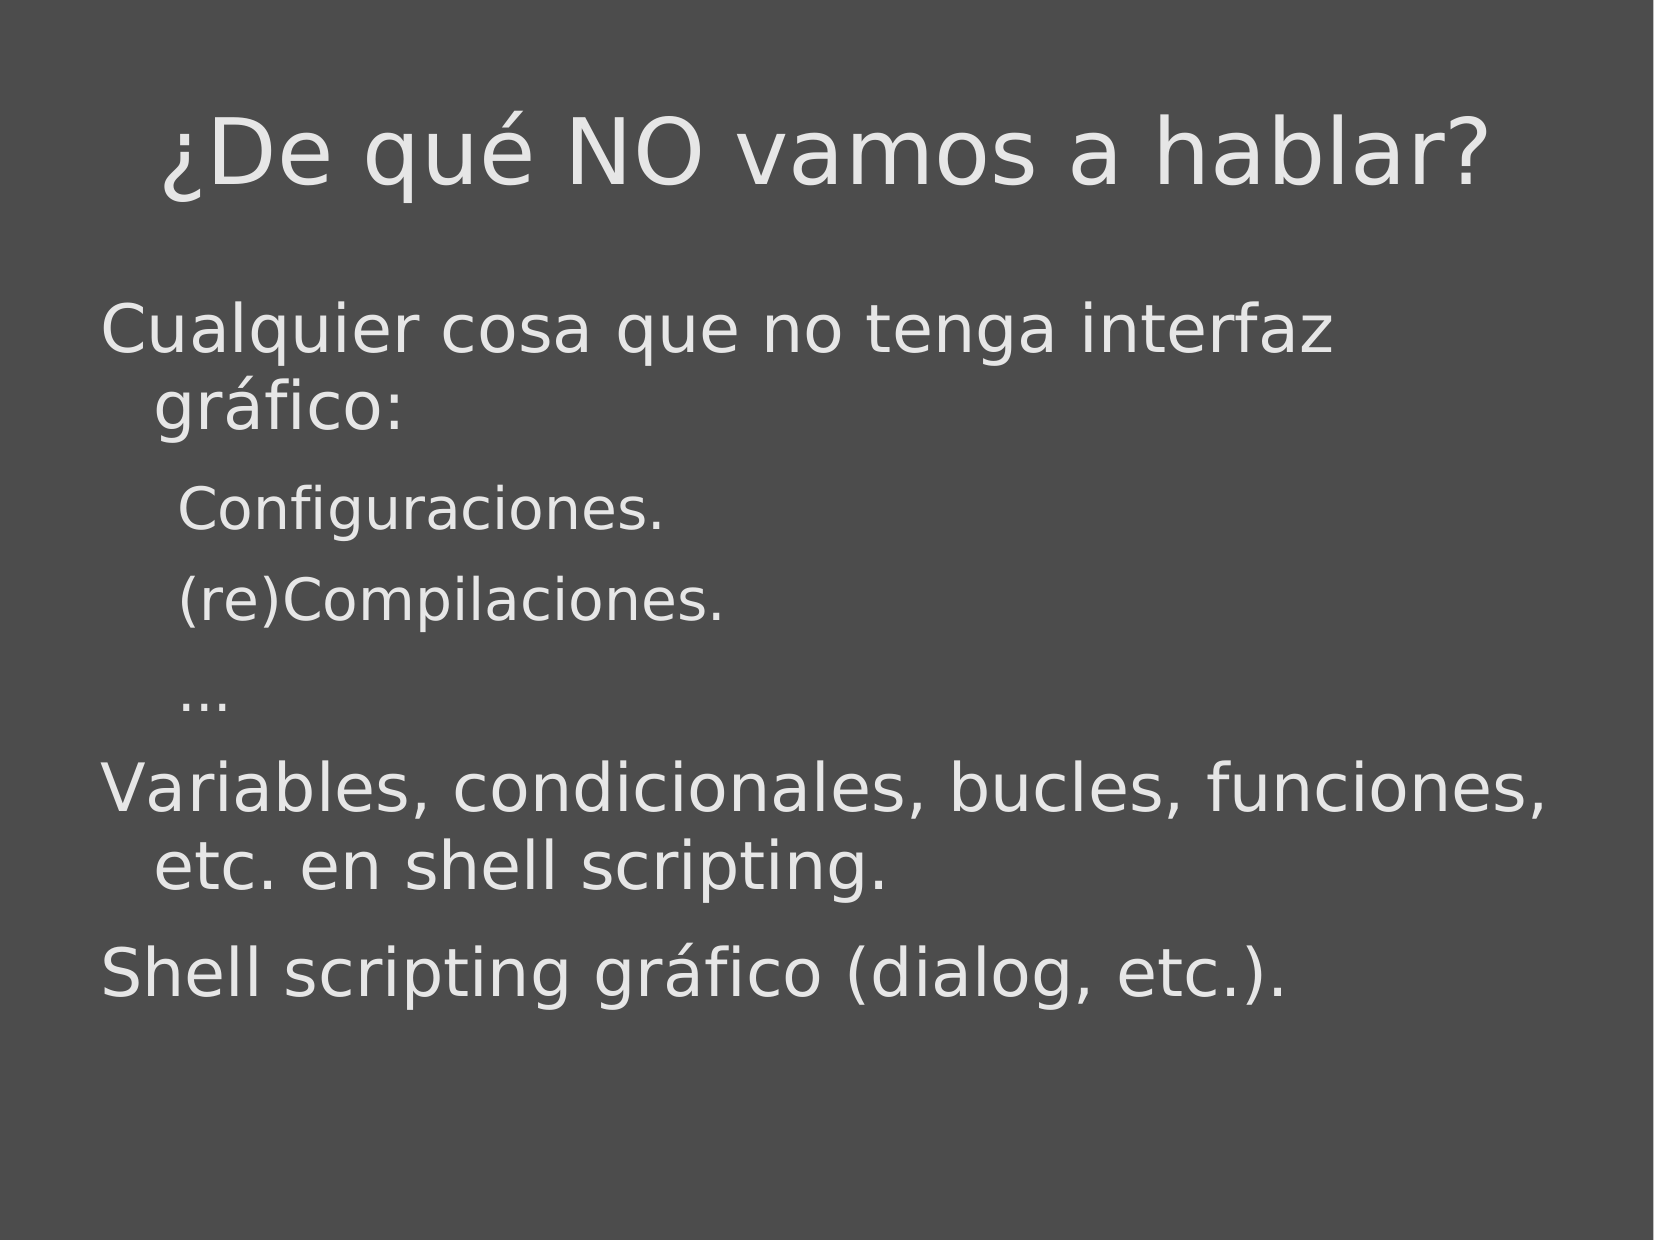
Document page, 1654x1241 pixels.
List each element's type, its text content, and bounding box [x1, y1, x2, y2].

title ¿De qué NO vamos a hablar? [82, 56, 1571, 250]
list Cualquier cosa que no tenga interfaz gráfico: Configuraciones. (re)Compilaciones. ... Variables, condicionales, bucles, funciones, etc. en shell scripting. Shell scripting gráfico (dialog, etc.). [82, 290, 1571, 1094]
